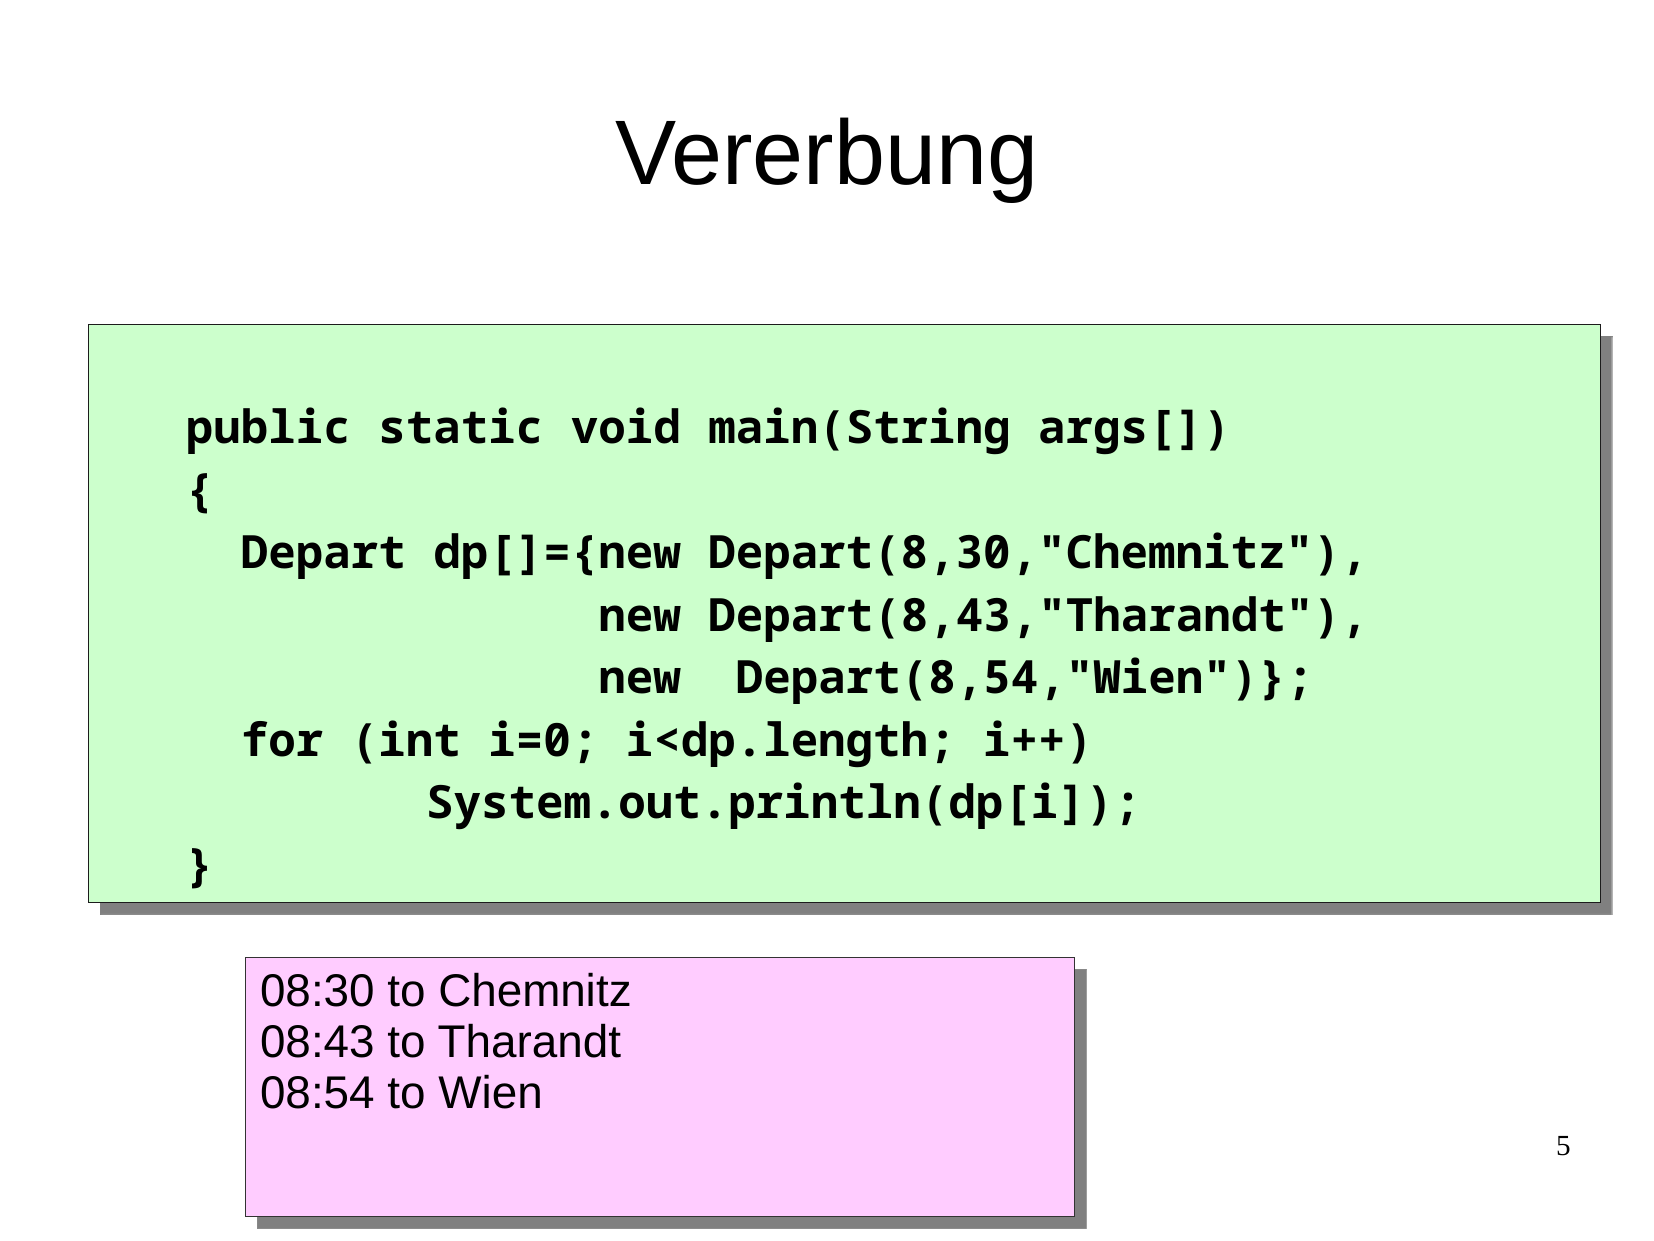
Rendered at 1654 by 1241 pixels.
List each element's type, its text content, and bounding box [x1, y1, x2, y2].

text_box public static void main(String args[]) { Depart dp[]={new Depart(8,30,"Chemnitz"), new Depart(8,43,"Tharandt"), new Depart(8,54,"Wien")}; for (int i=0; i<dp.length; i++) System.out.println(dp[i]); } [88, 324, 1601, 857]
title Vererbung [82, 49, 1571, 257]
text_box 08:30 to Chemnitz 08:43 to Tharandt 08:54 to Wien [245, 957, 1075, 1217]
